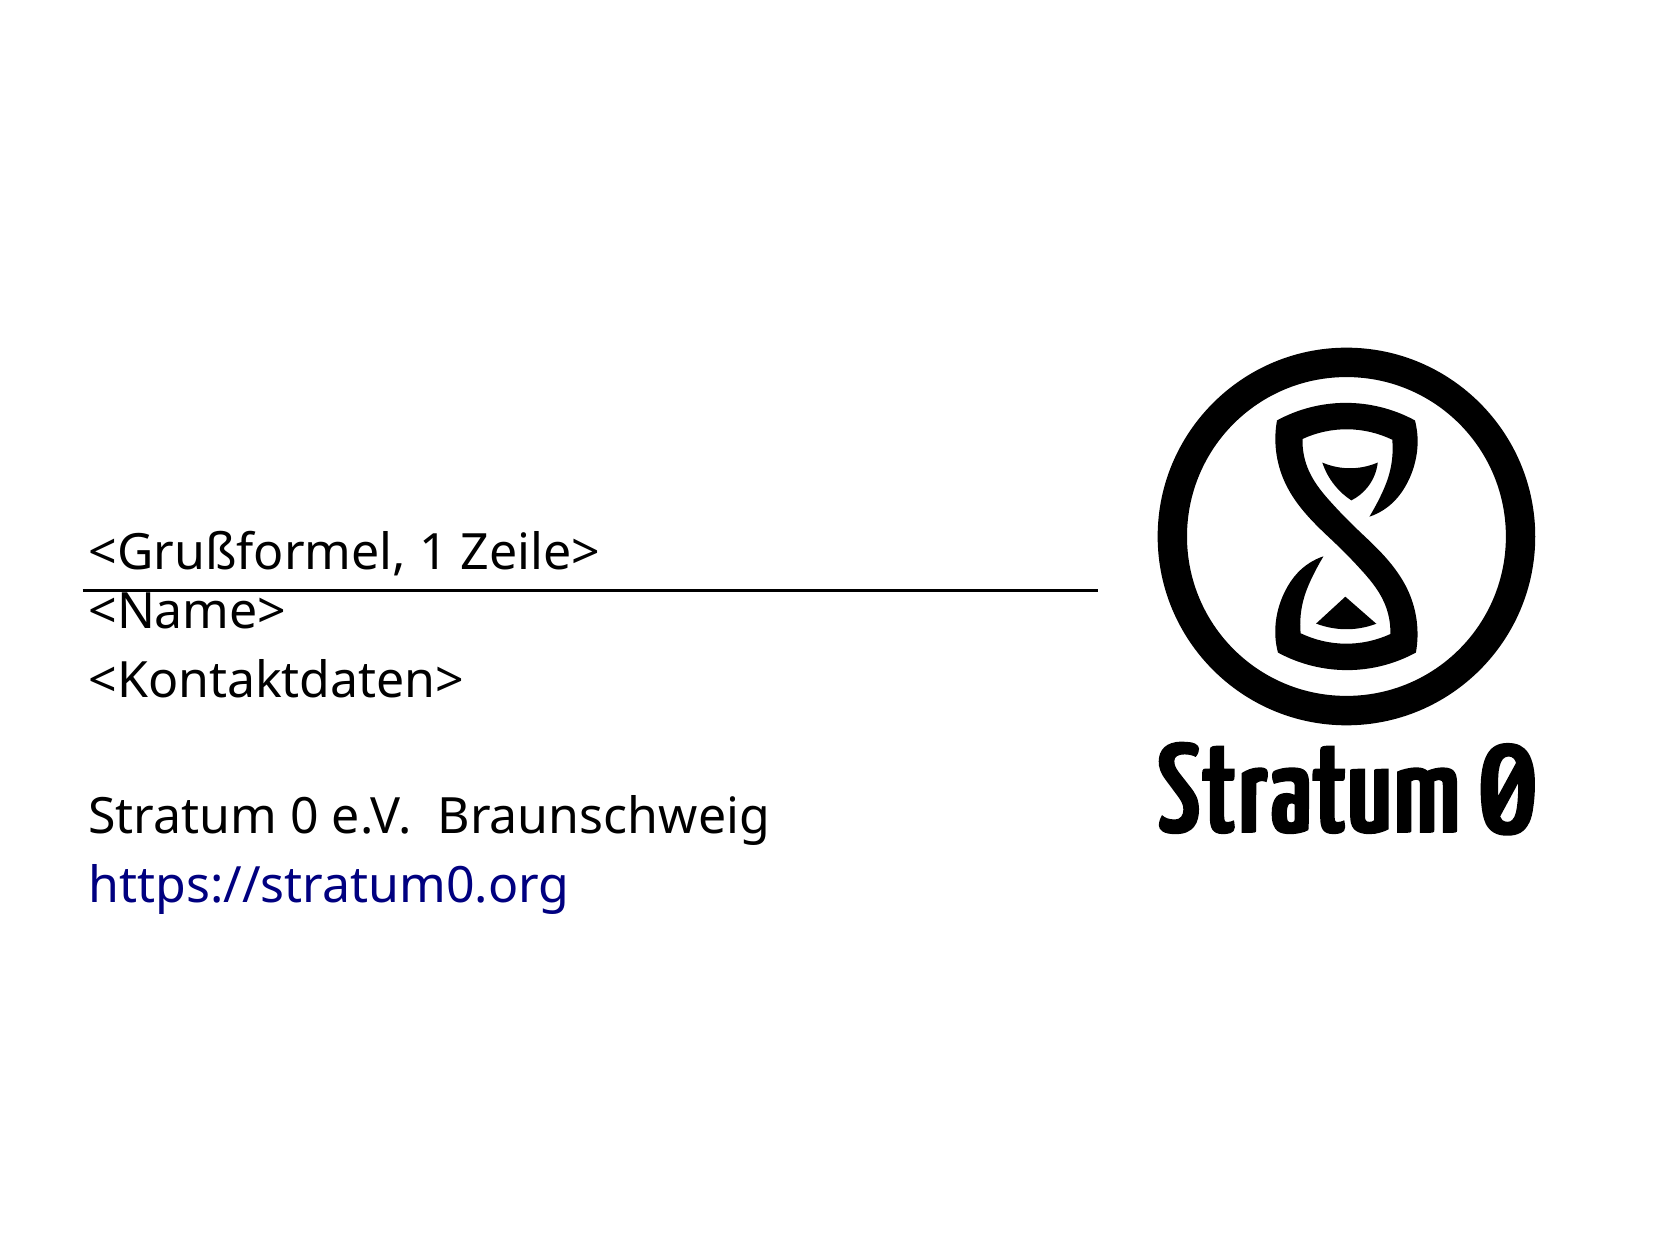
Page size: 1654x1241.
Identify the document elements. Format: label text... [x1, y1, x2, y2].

title <Name> <Kontaktdaten> Stratum 0 e.V. Braunschweig https://stratum0.org [88, 601, 1105, 891]
title <Grußformel, 1 Zeile> [88, 520, 1105, 579]
picture [1074, 318, 1619, 863]
